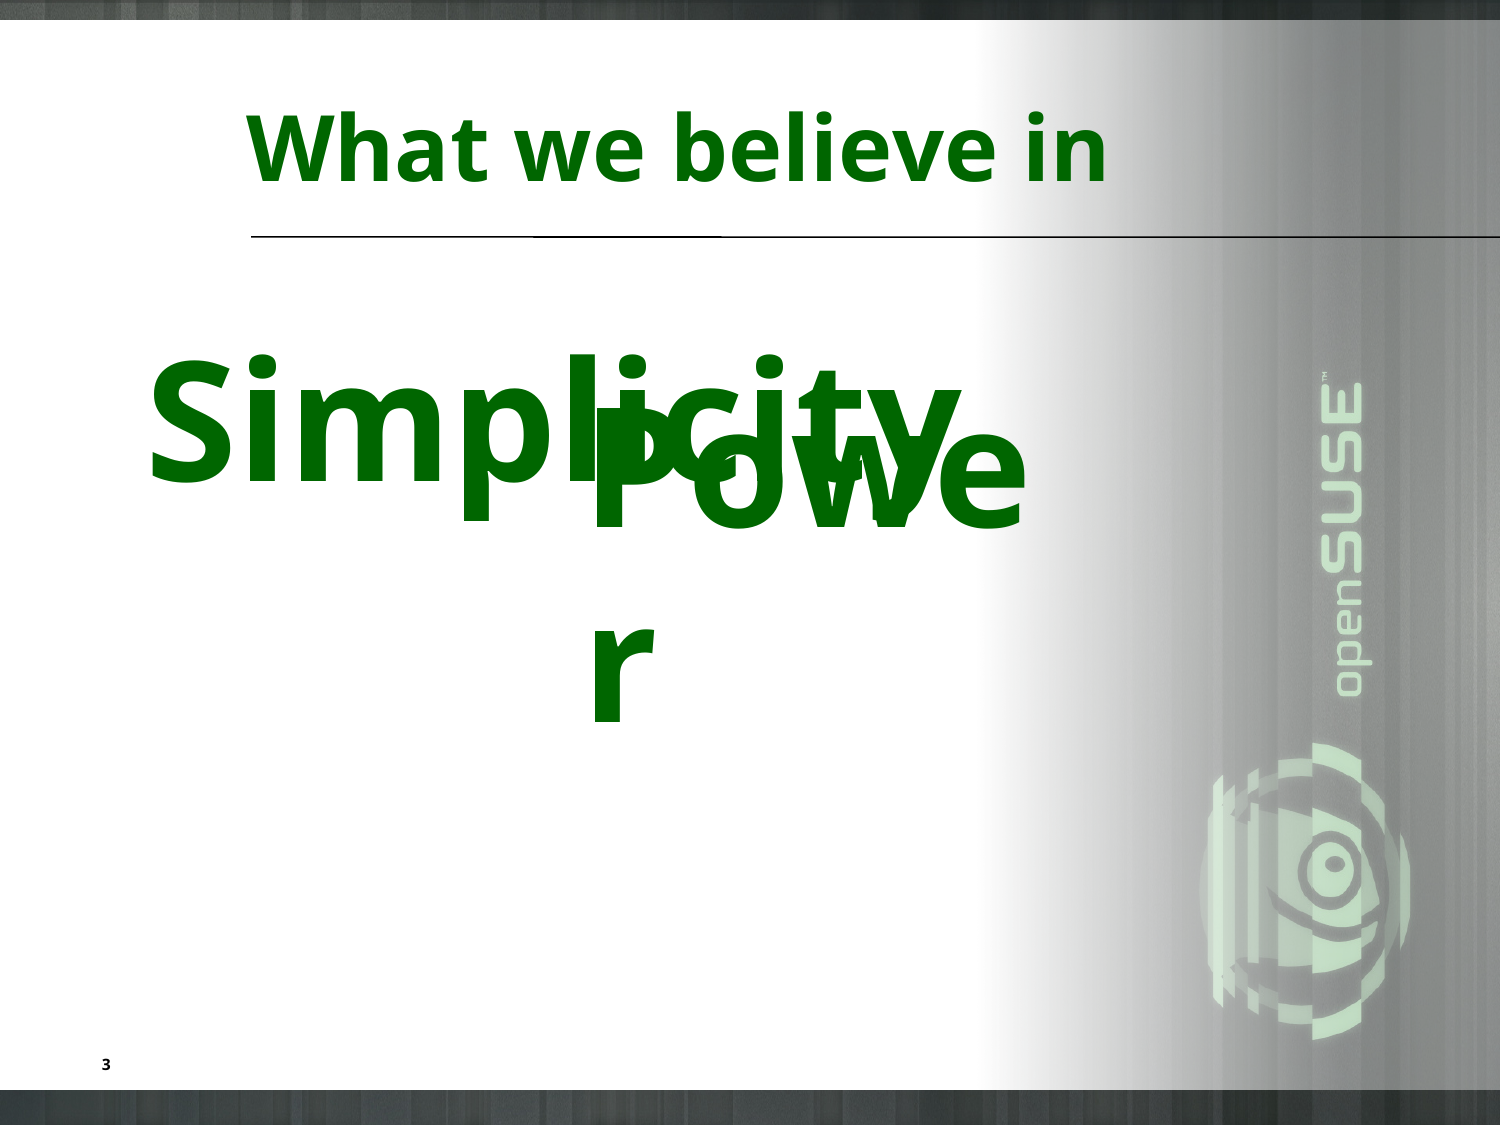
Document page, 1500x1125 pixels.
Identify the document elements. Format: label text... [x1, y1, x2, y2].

title Power [582, 415, 1092, 717]
picture [0, 0, 1500, 1125]
title What we believe in [246, 60, 1409, 239]
title Simplicity [145, 271, 1083, 574]
